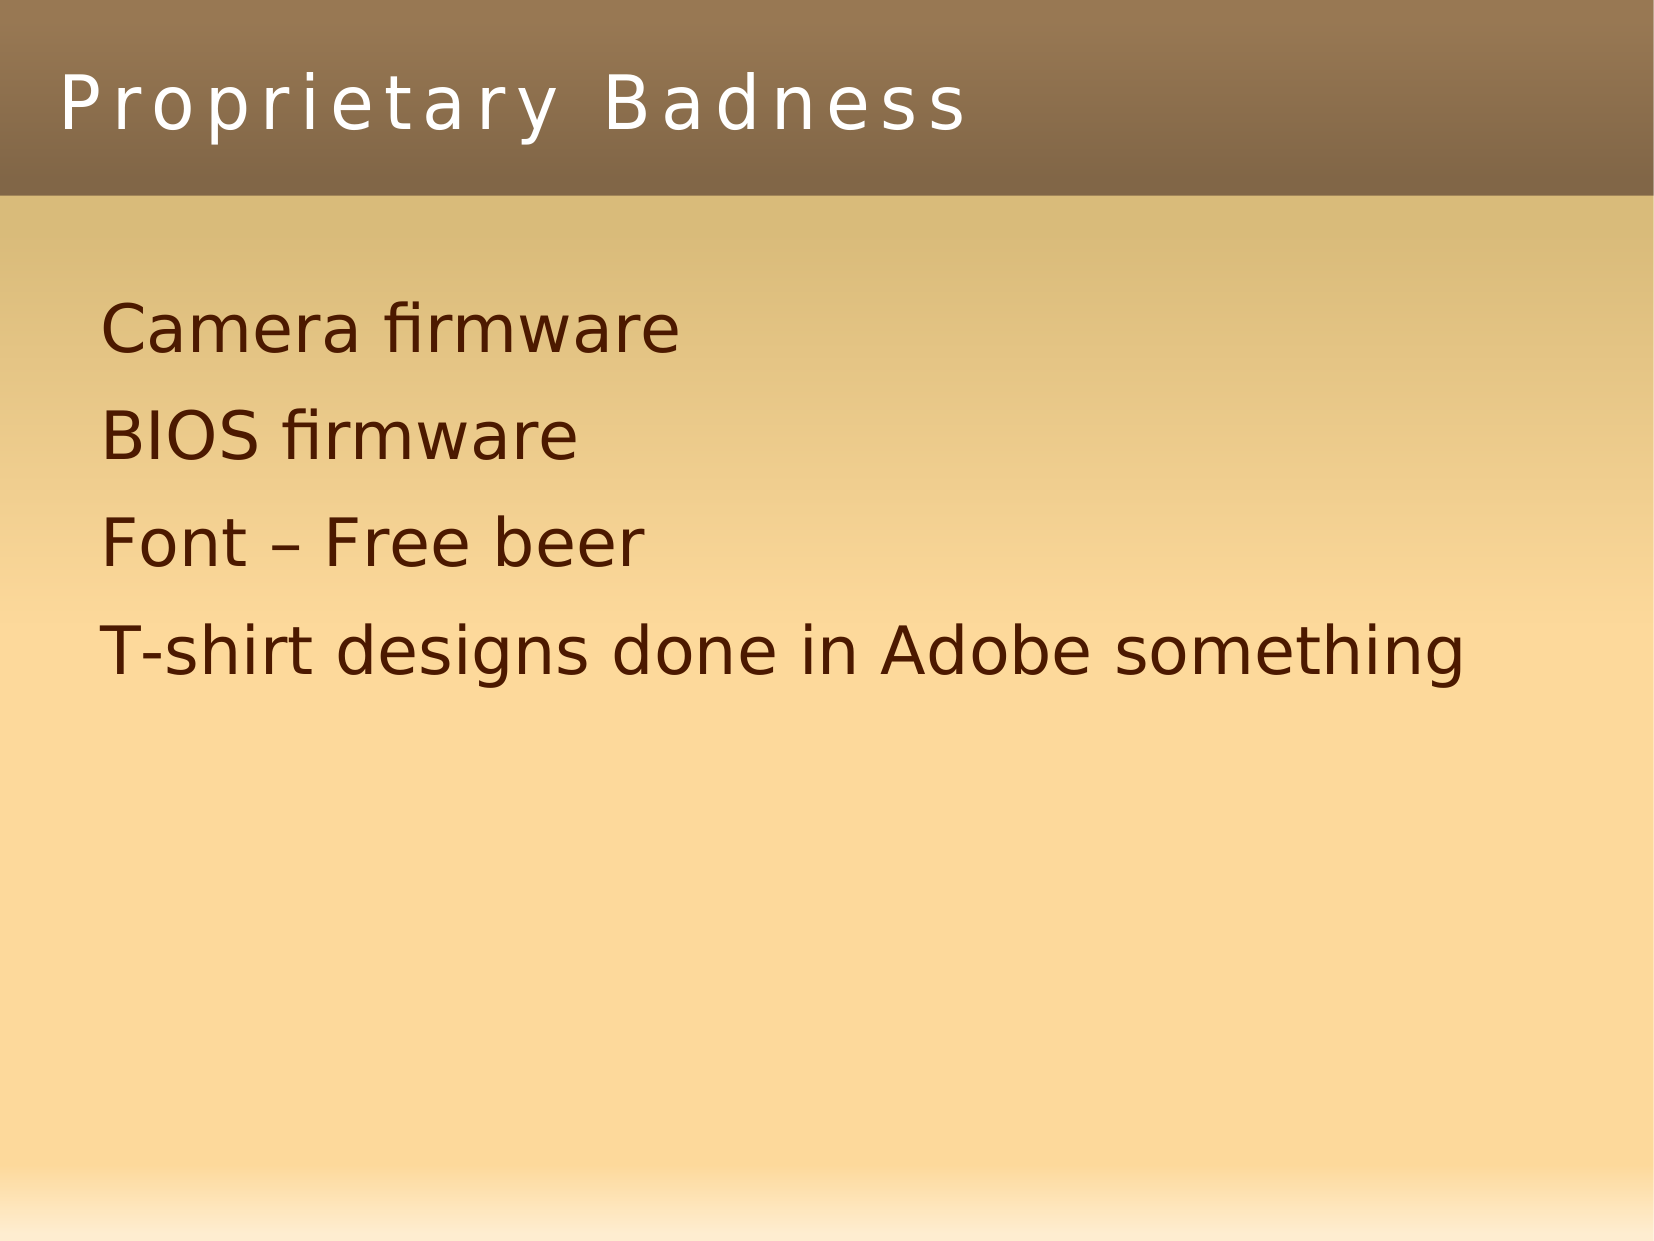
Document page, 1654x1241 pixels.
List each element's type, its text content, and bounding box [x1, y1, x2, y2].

title Proprietary Badness [59, 29, 1595, 178]
list Camera firmware BIOS firmware Font – Free beer T-shirt designs done in Adobe something [82, 290, 1571, 1109]
picture [0, 0, 1654, 1241]
